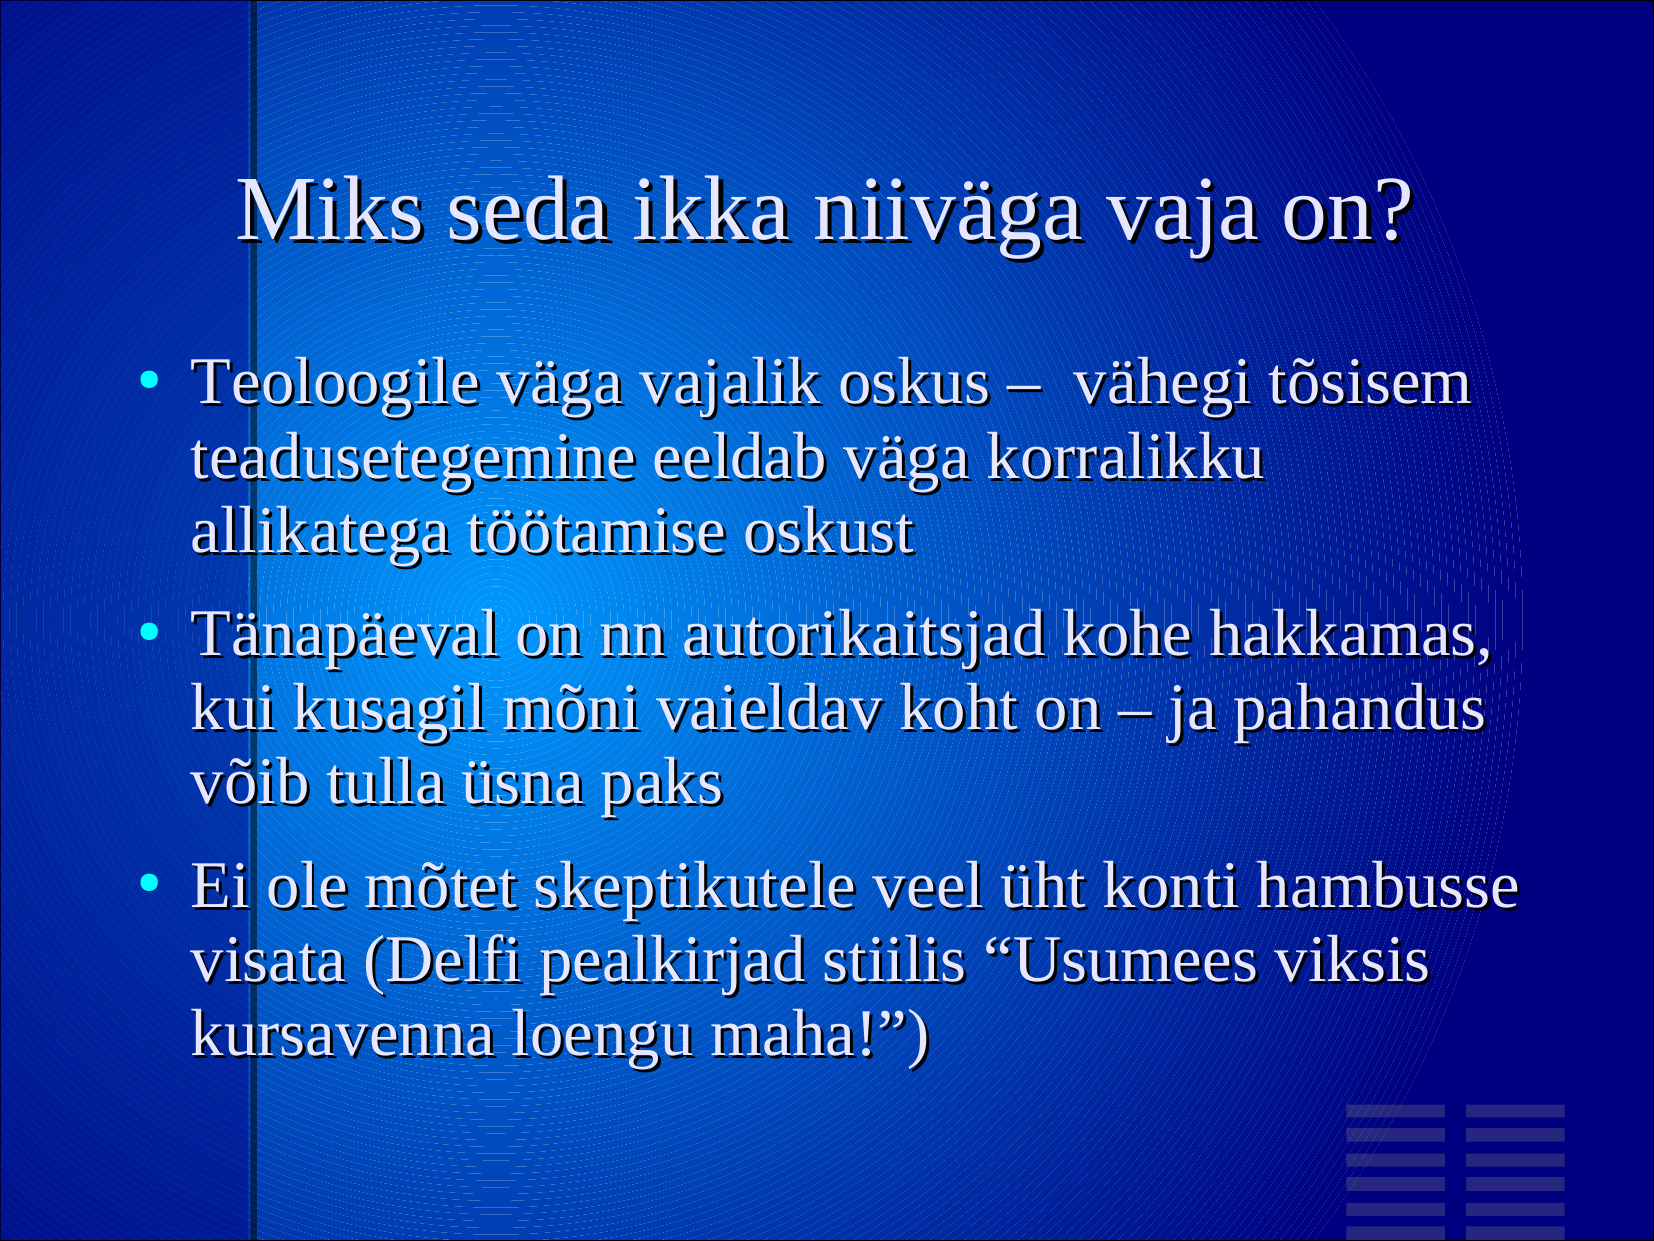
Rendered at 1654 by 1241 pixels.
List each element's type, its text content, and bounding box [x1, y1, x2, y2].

title Miks seda ikka niiväga vaja on? [119, 104, 1533, 313]
list Teoloogile väga vajalik oskus – vähegi tõsisem teadusetegemine eeldab väga korralikku allikatega töötamise oskust Tänapäeval on nn autorikaitsjad kohe hakkamas, kui kusagil mõni vaieldav koht on – ja pahandus võib tulla üsna paks Ei ole mõtet skeptikutele veel üht konti hambusse visata (Delfi pealkirjad stiilis “Usumees viksis kursavenna loengu maha!”) [119, 344, 1533, 1164]
